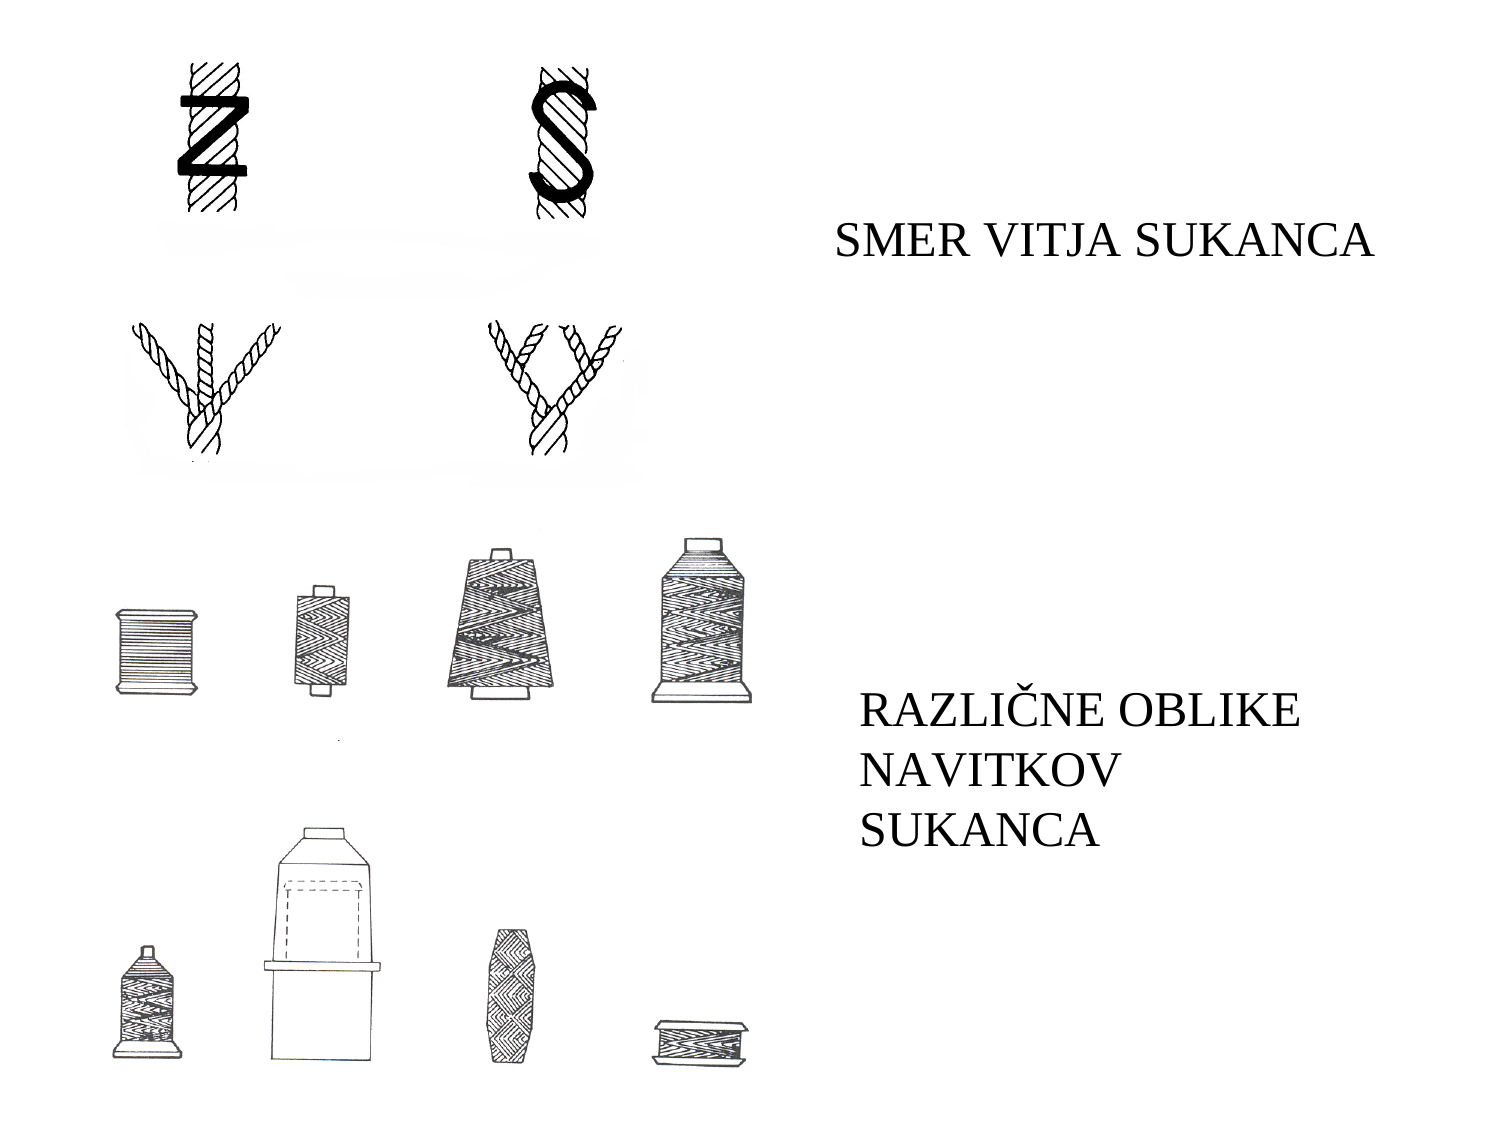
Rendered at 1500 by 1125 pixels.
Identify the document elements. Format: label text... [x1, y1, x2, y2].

title SMER VITJA SUKANCA [785, 101, 1426, 372]
picture [53, 520, 821, 1125]
text_box [123, 42, 648, 491]
text_box RAZLIČNE OBLIKE NAVITKOV SUKANCA [844, 668, 1377, 865]
